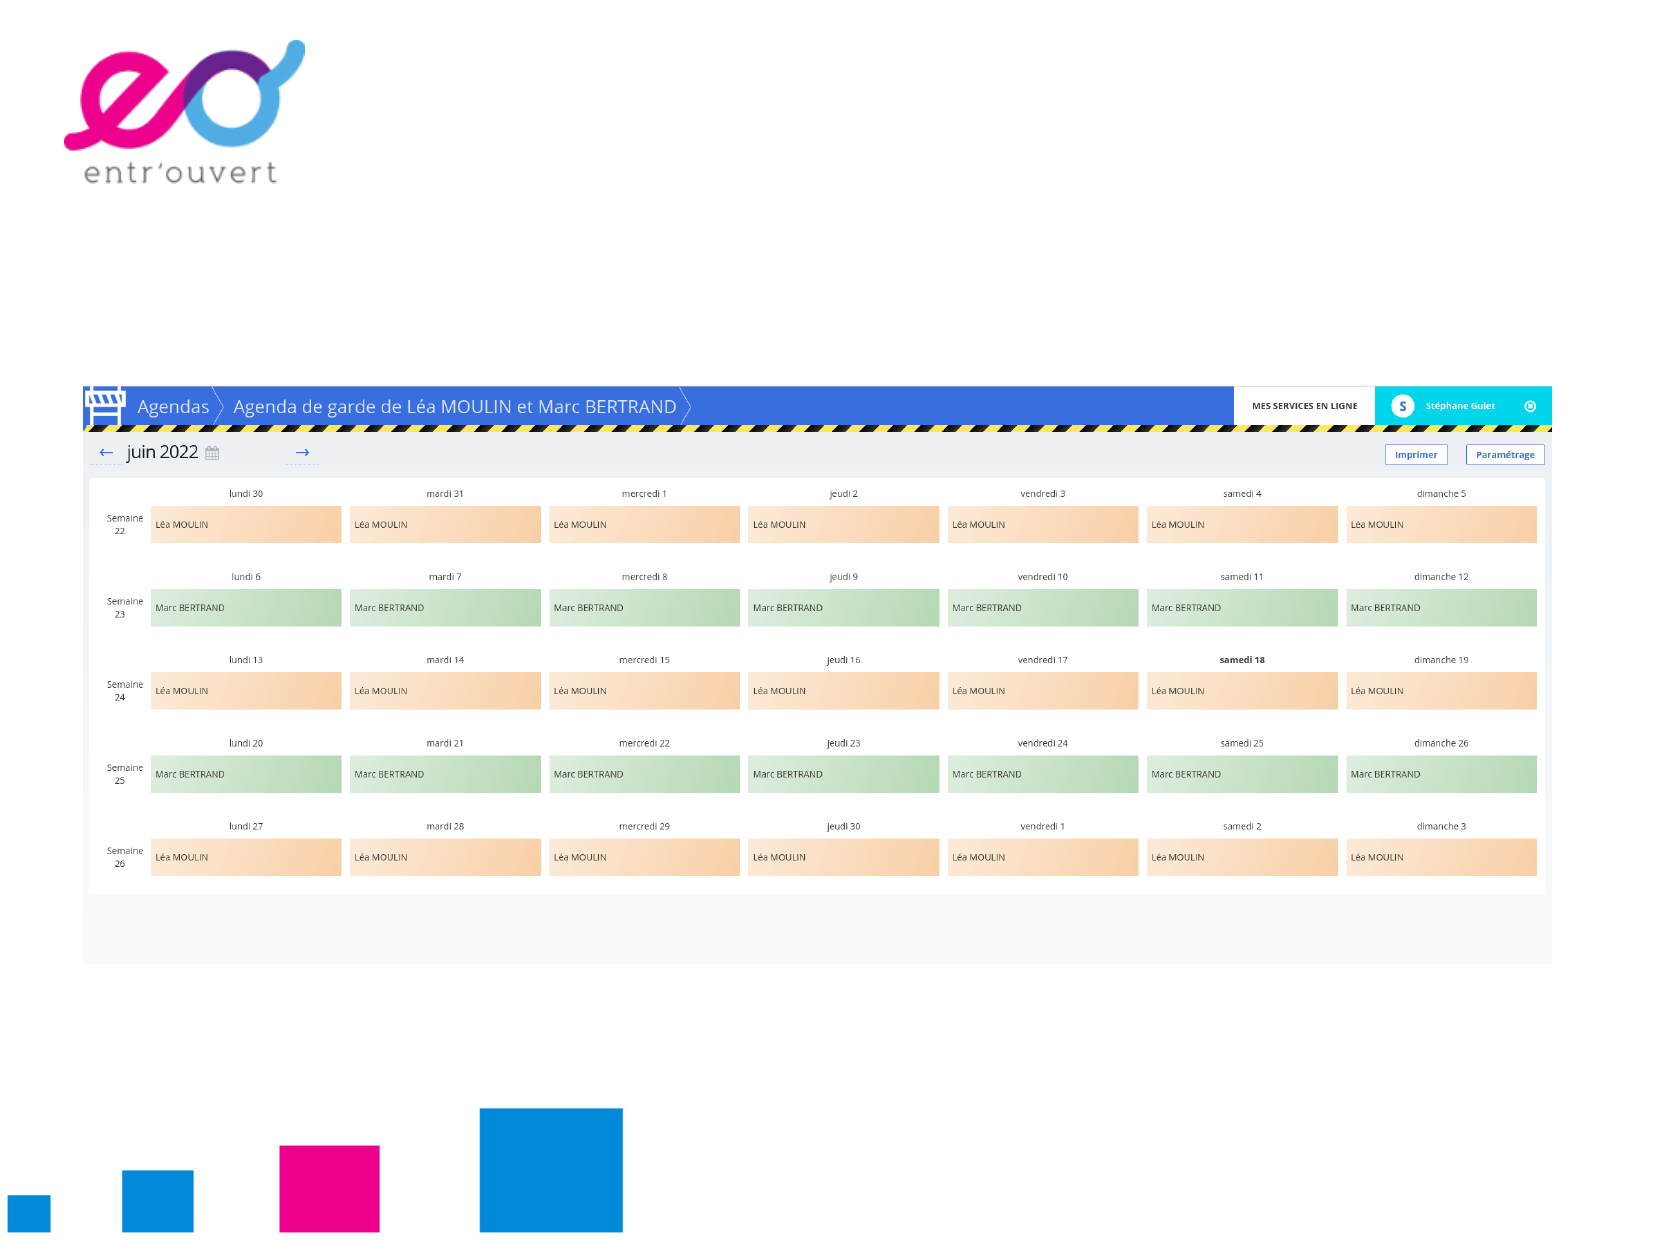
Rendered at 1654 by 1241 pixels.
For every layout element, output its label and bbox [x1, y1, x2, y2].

picture [5, 1106, 626, 1235]
picture [83, 385, 1552, 964]
picture [64, 40, 305, 184]
